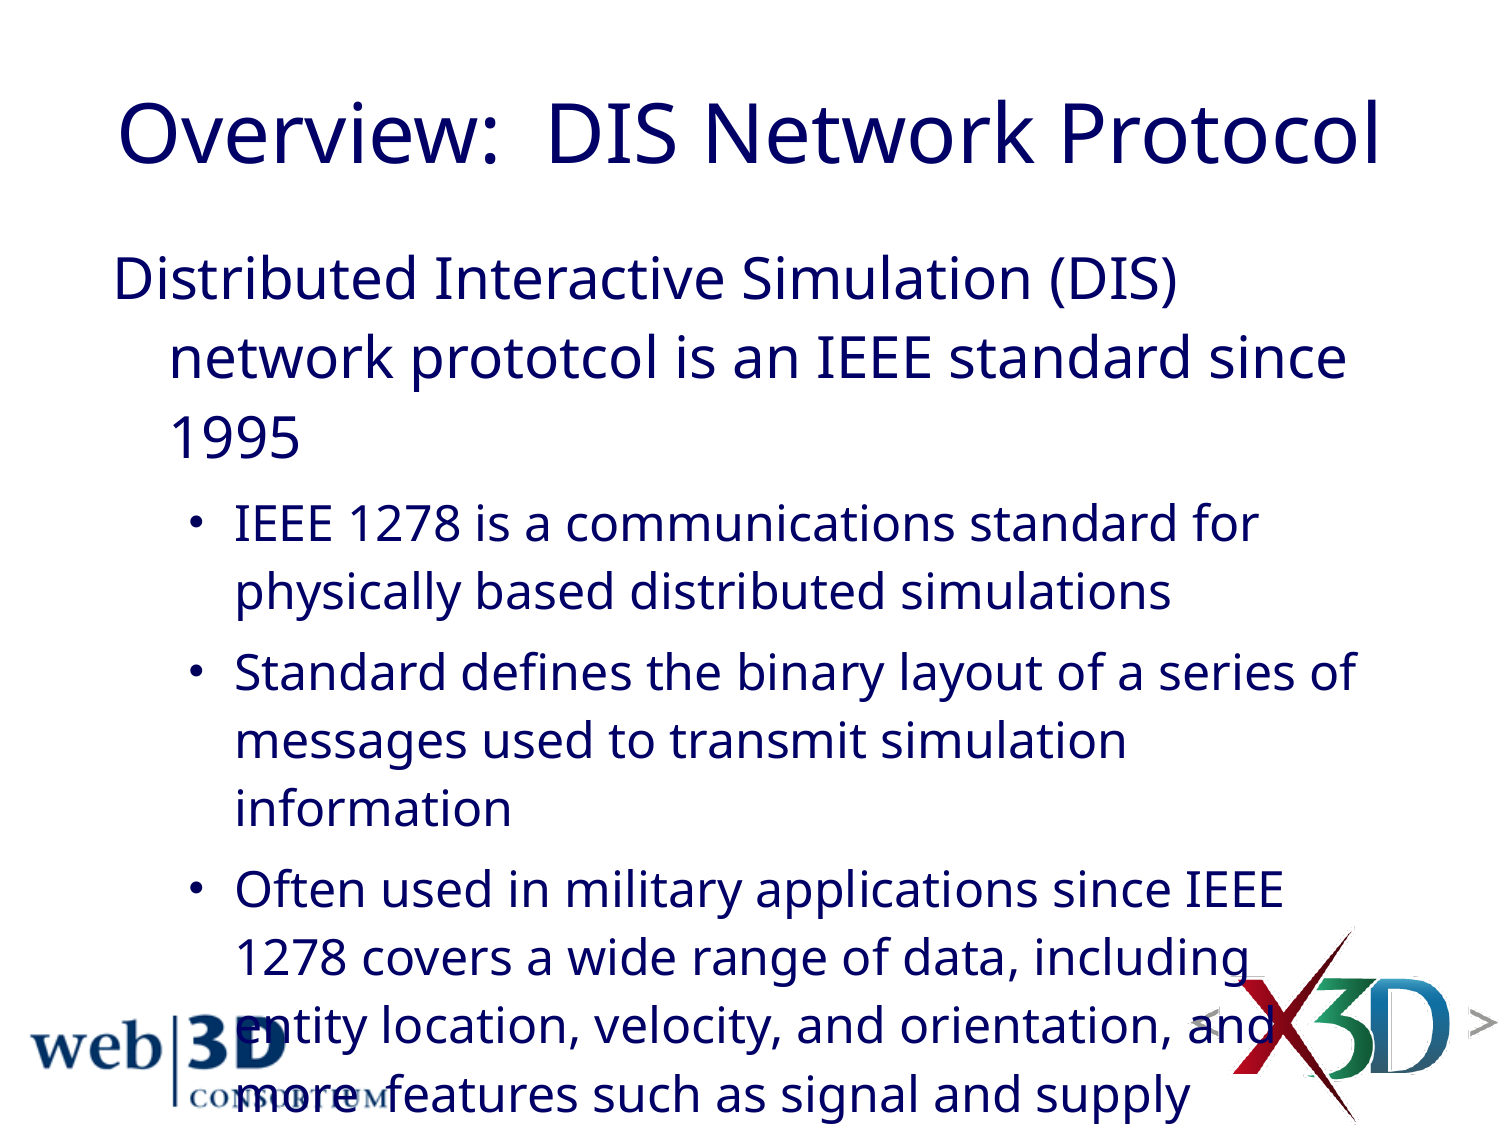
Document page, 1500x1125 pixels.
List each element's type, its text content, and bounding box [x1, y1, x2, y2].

title Overview: DIS Network Protocol [112, 37, 1388, 226]
picture [1187, 926, 1500, 1125]
picture [12, 998, 413, 1118]
picture [1253, 1031, 1268, 1040]
list Distributed Interactive Simulation (DIS) network prototcol is an IEEE standard since 1995 IEEE 1278 is a communications standard for physically based distributed simulations Standard defines the binary layout of a series of messages used to transmit simulation information Often used in military applications since IEEE 1278 covers a wide range of data, including entity location, velocity, and orientation, and more features such as signal and supply support Also used in civilian applications: air-traffic control, etc. [112, 237, 1388, 1031]
picture [400, 1031, 413, 1040]
picture [1194, 1031, 1207, 1040]
